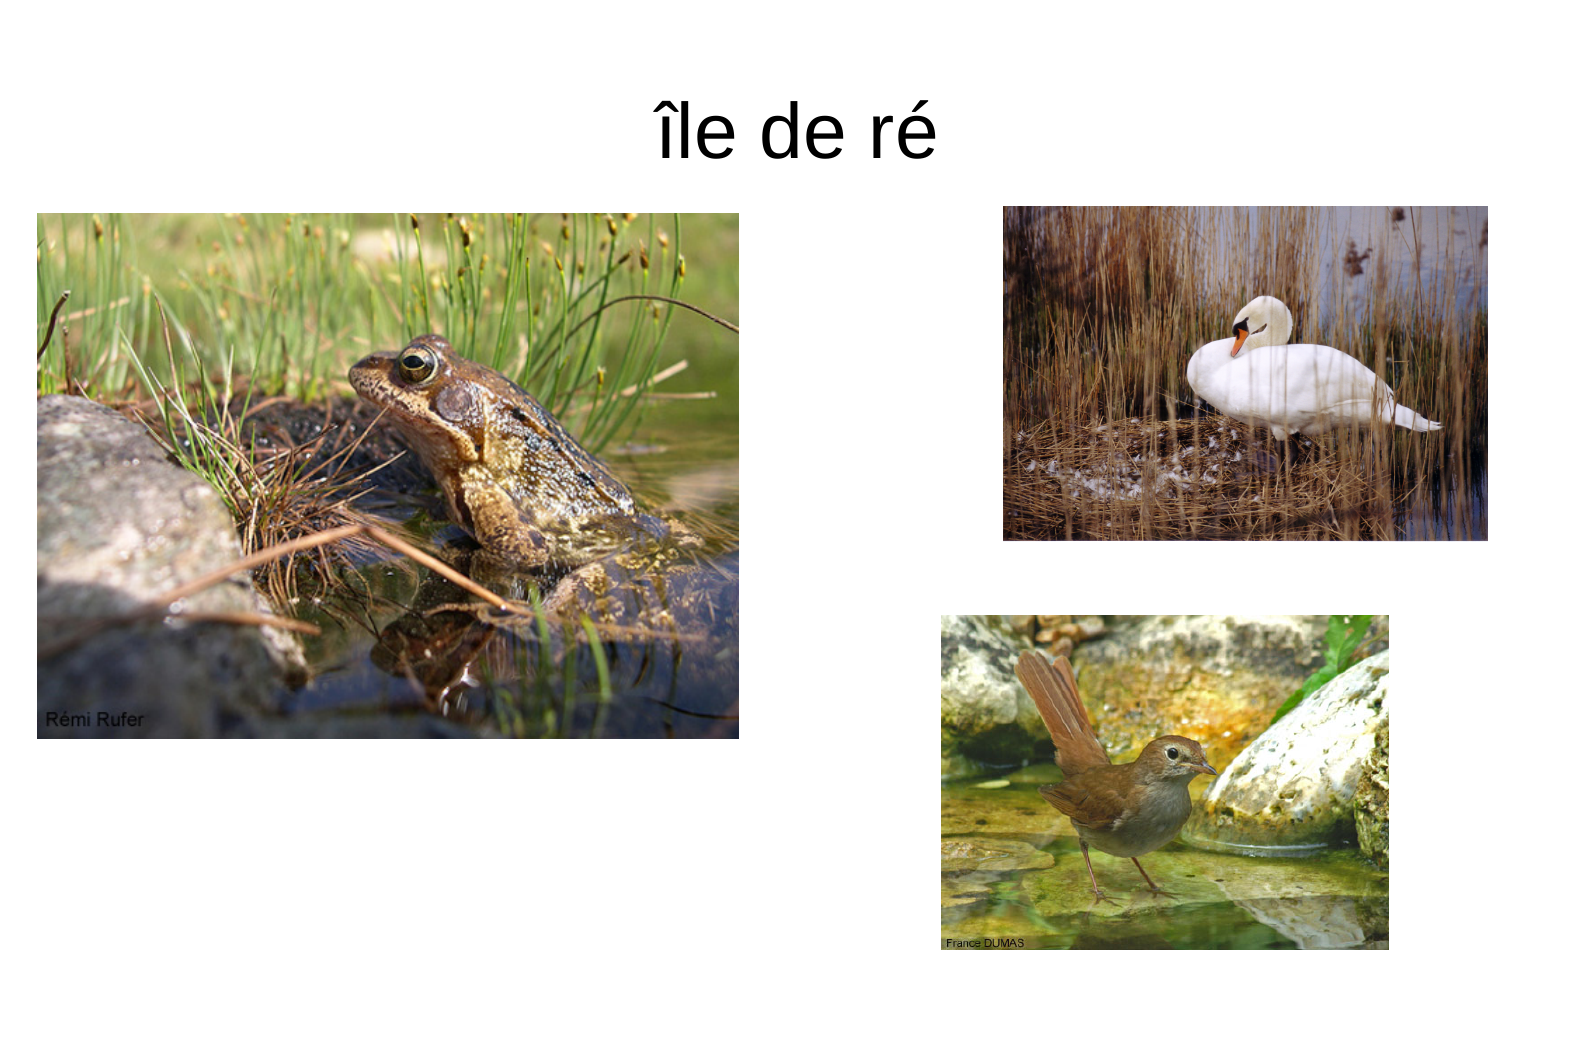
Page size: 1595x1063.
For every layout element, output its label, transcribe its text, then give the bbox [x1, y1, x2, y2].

picture [37, 213, 739, 739]
title île de ré [79, 42, 1515, 220]
picture [941, 615, 1389, 950]
picture [1003, 206, 1488, 542]
